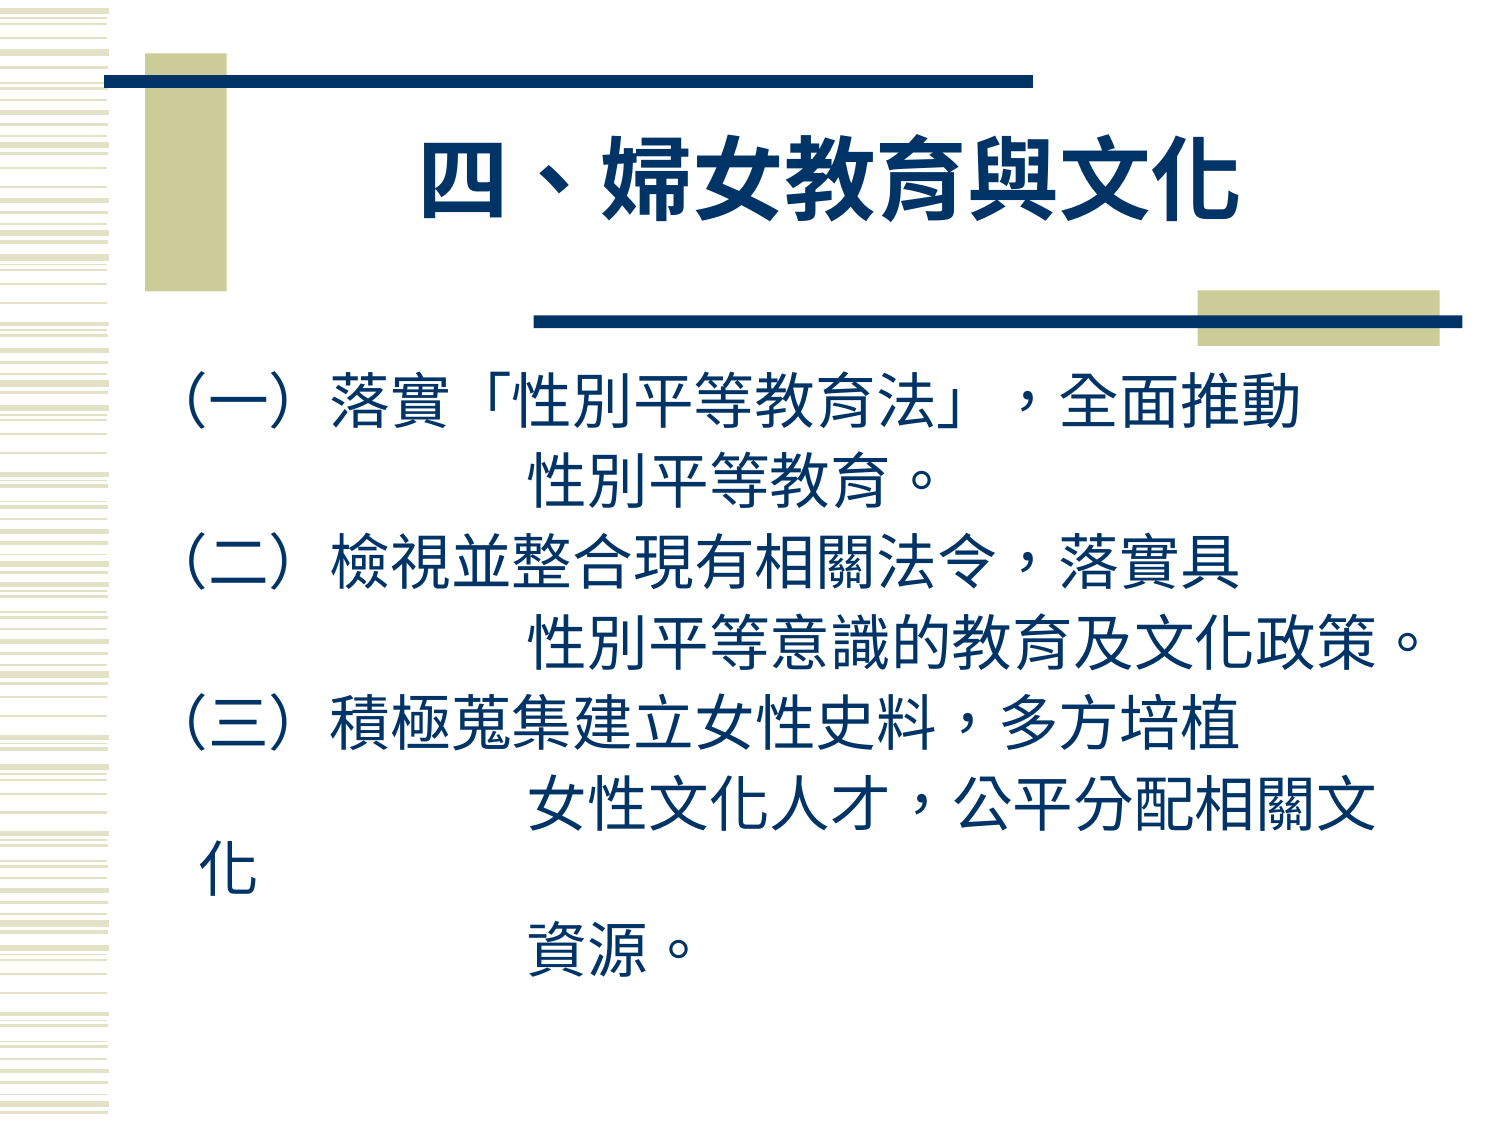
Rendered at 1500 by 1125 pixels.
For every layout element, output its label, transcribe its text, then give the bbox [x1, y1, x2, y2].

list （一）落實「性別平等教育法」，全面推動 性別平等教育。 （二）檢視並整合現有相關法令，落實具 性別平等意識的教育及文化政策。 （三）積極蒐集建立女性史料，多方培植 女性文化人才，公平分配相關文化 資源。 [132, 363, 1439, 1000]
title 四、婦女教育與文化 [225, 99, 1436, 288]
